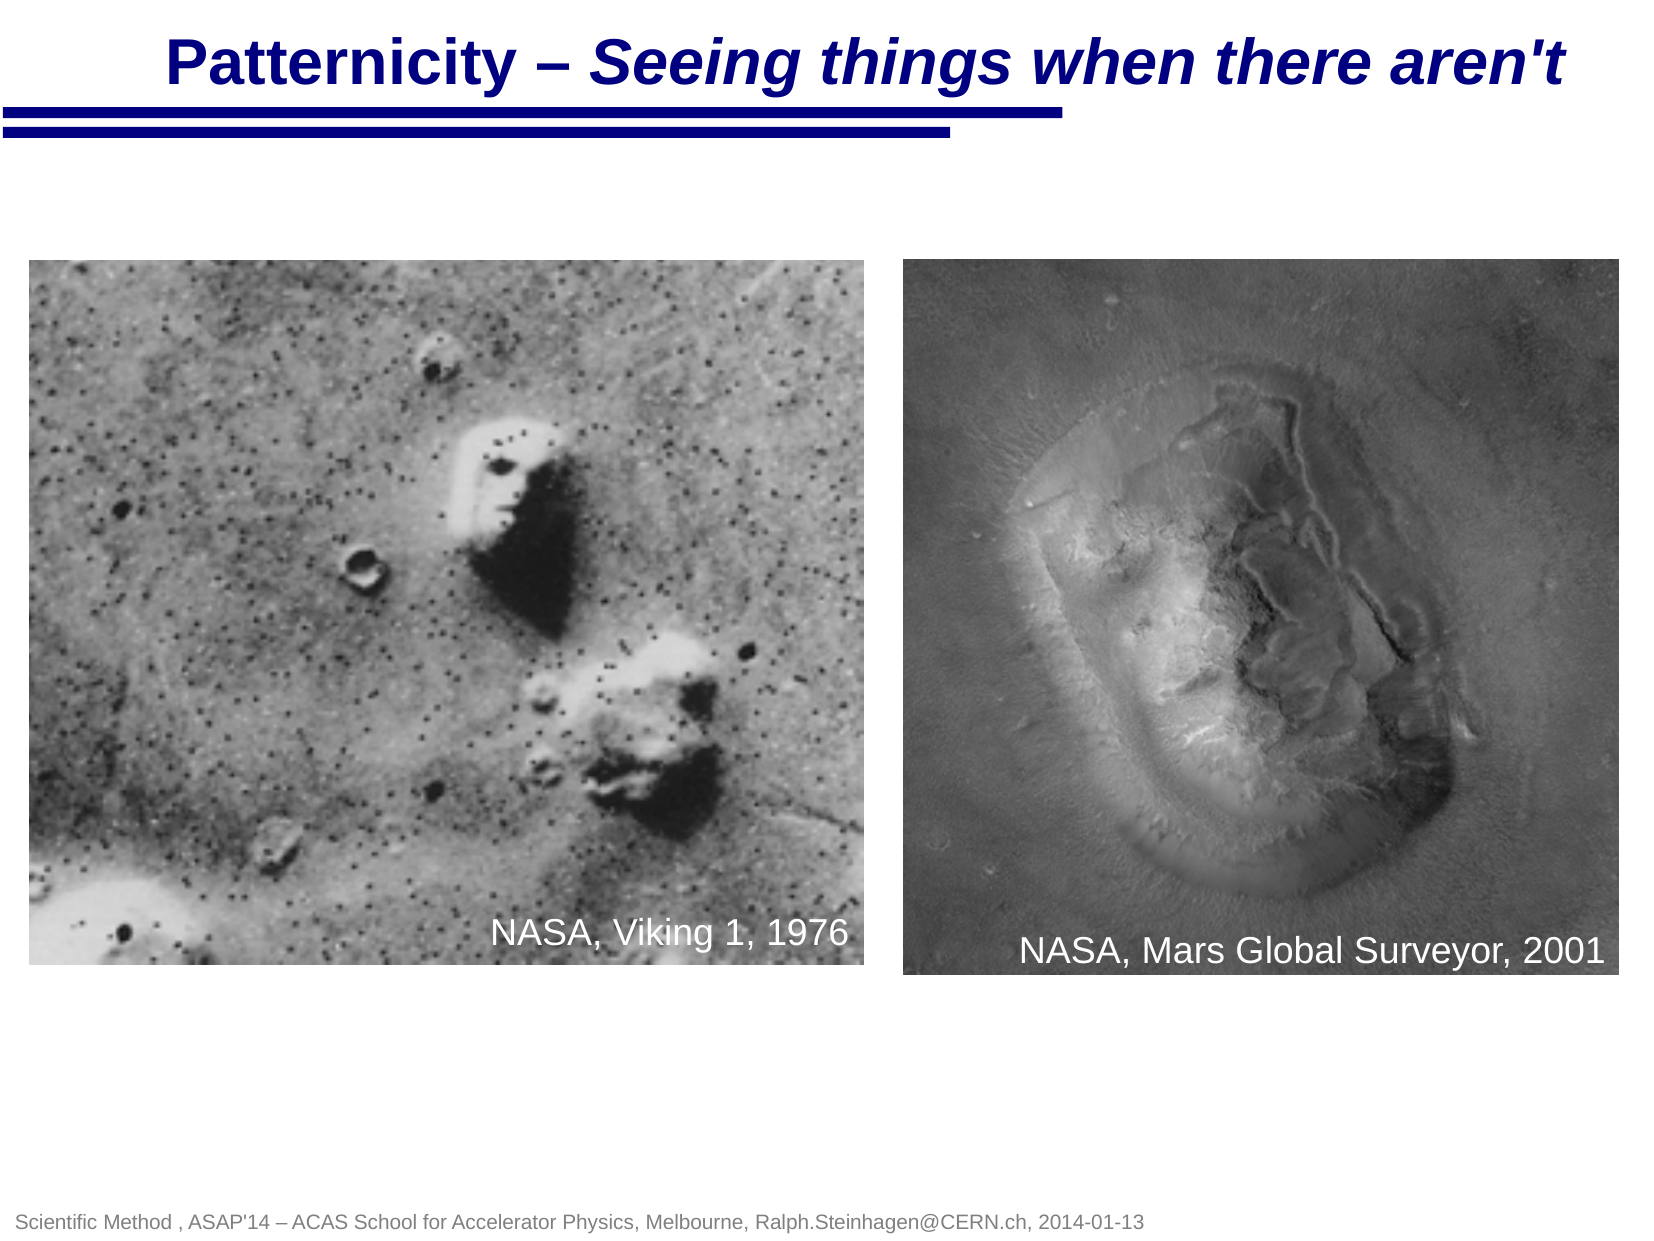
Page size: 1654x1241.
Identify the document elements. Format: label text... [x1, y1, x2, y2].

picture [903, 259, 1619, 975]
text_box NASA, Viking 1, 1976 [490, 911, 862, 954]
text_box NASA, Mars Global Surveyor, 2001 [1018, 929, 1613, 972]
title Patternicity – Seeing things when there aren't [165, 0, 1608, 124]
picture [29, 260, 864, 965]
